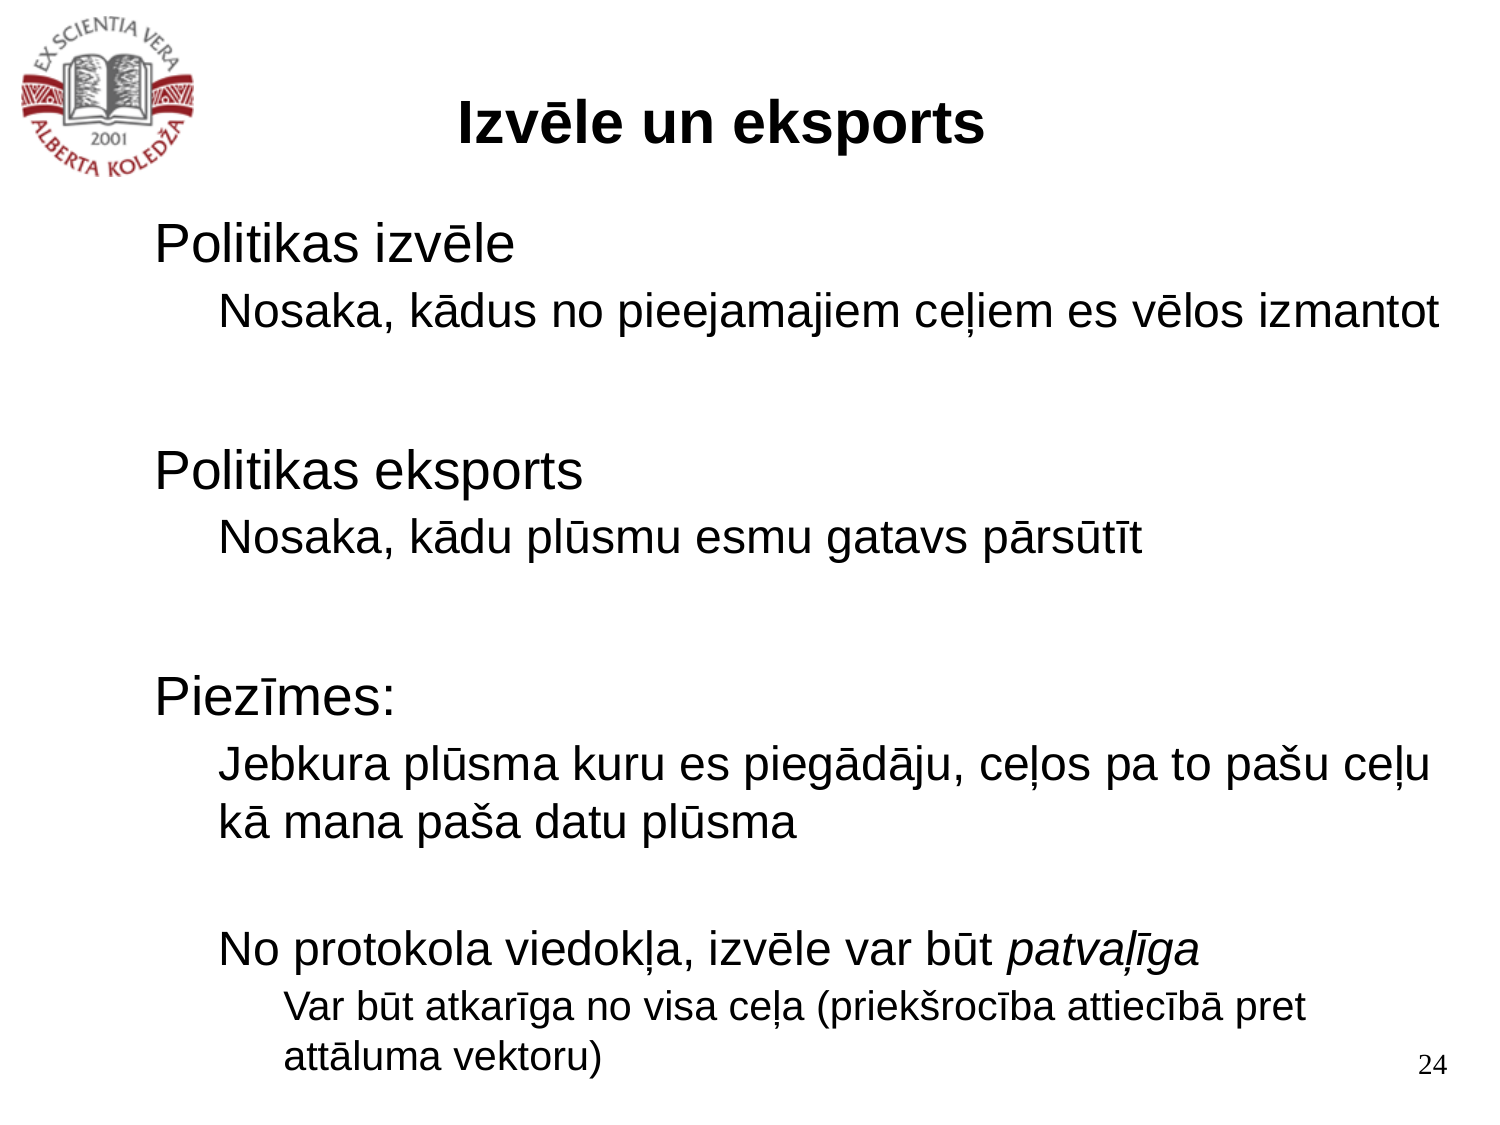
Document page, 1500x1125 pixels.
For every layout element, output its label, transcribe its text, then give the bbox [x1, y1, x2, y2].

list Politikas izvēle Nosaka, kādus no pieejamajiem ceļiem es vēlos izmantot Politikas eksports Nosaka, kādu plūsmu esmu gatavs pārsūtīt Piezīmes: Jebkura plūsma kuru es piegādāju, ceļos pa to pašu ceļu kā mana paša datu plūsma No protokola viedokļa, izvēle var būt patvaļīga Var būt atkarīga no visa ceļa (priekšrocība attiecībā pret attāluma vektoru) [74, 200, 1463, 1101]
title Izvēle un eksports [50, 62, 1374, 175]
picture [21, 16, 194, 177]
